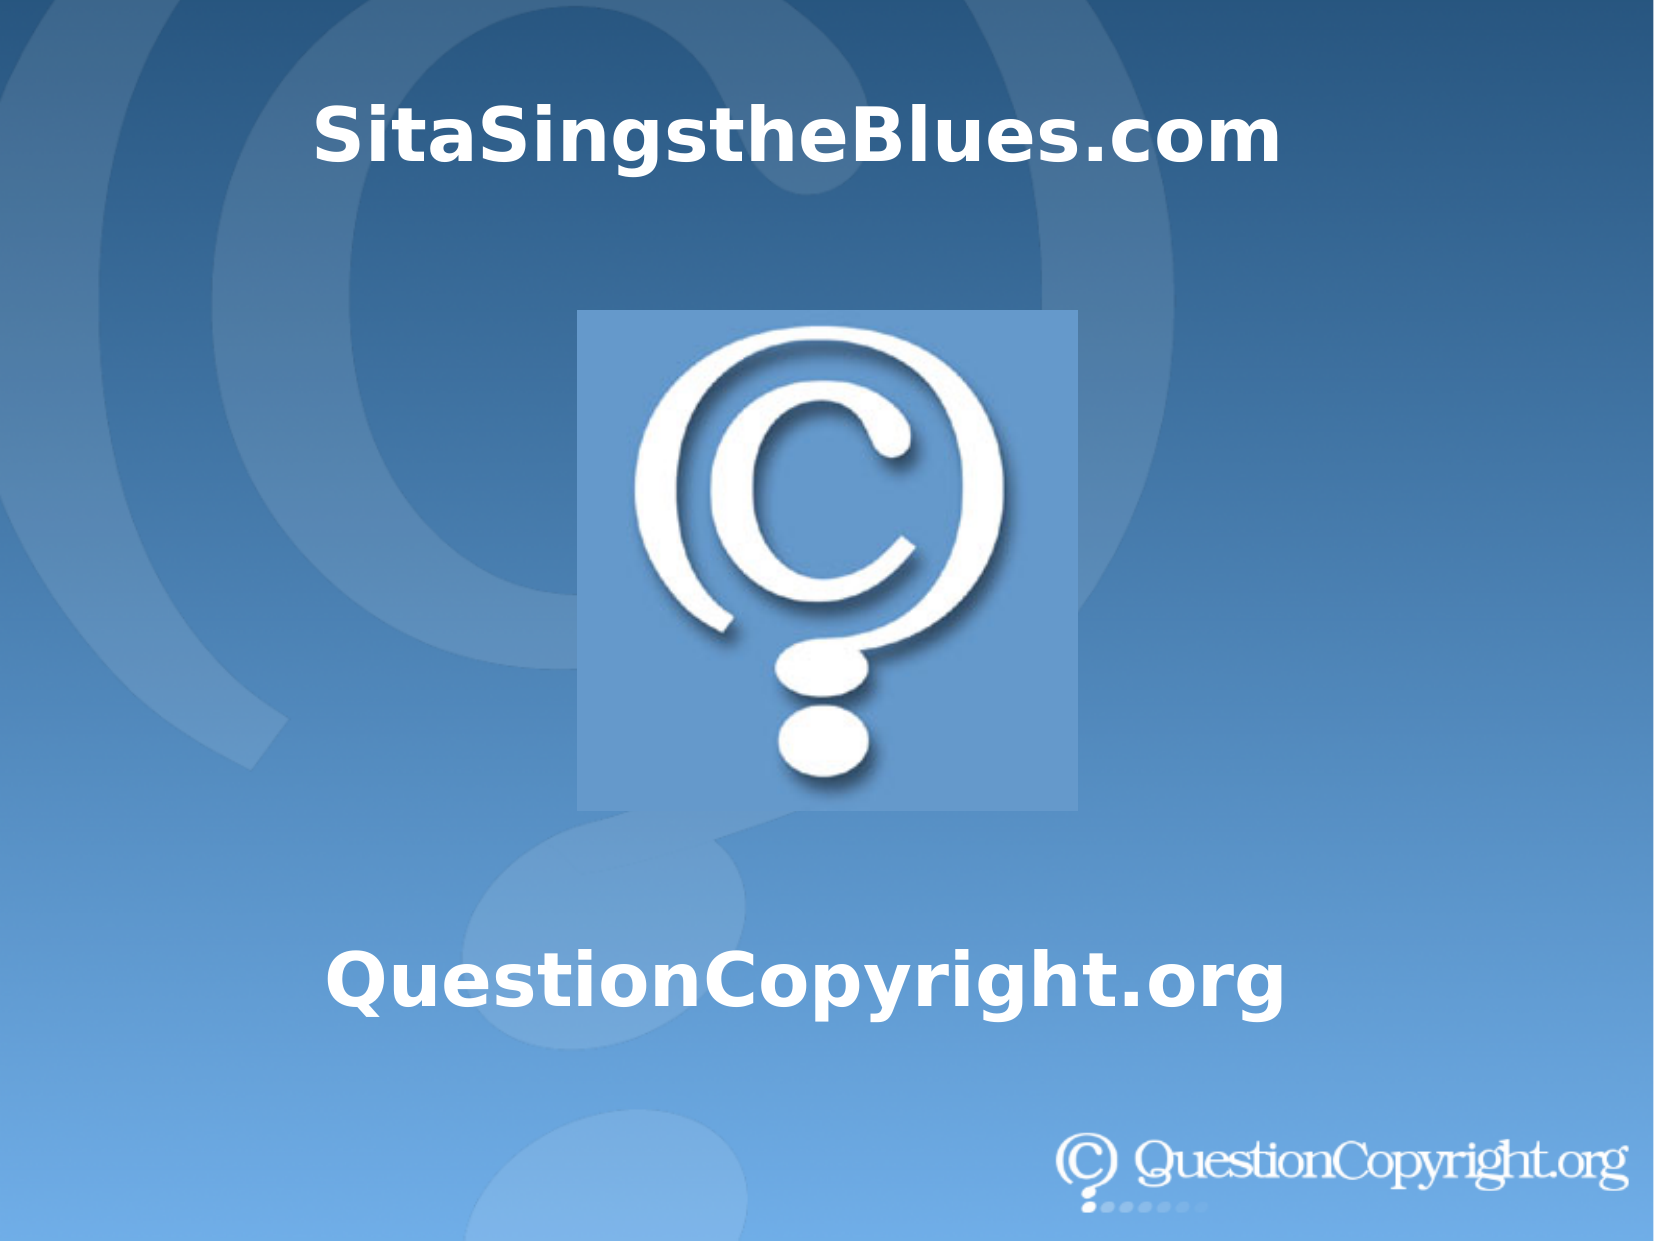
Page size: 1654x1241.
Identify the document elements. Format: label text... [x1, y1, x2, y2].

picture [0, 0, 1654, 1241]
text_box QuestionCopyright.org [309, 929, 1305, 1033]
text_box SitaSingstheBlues.com [297, 84, 1300, 187]
